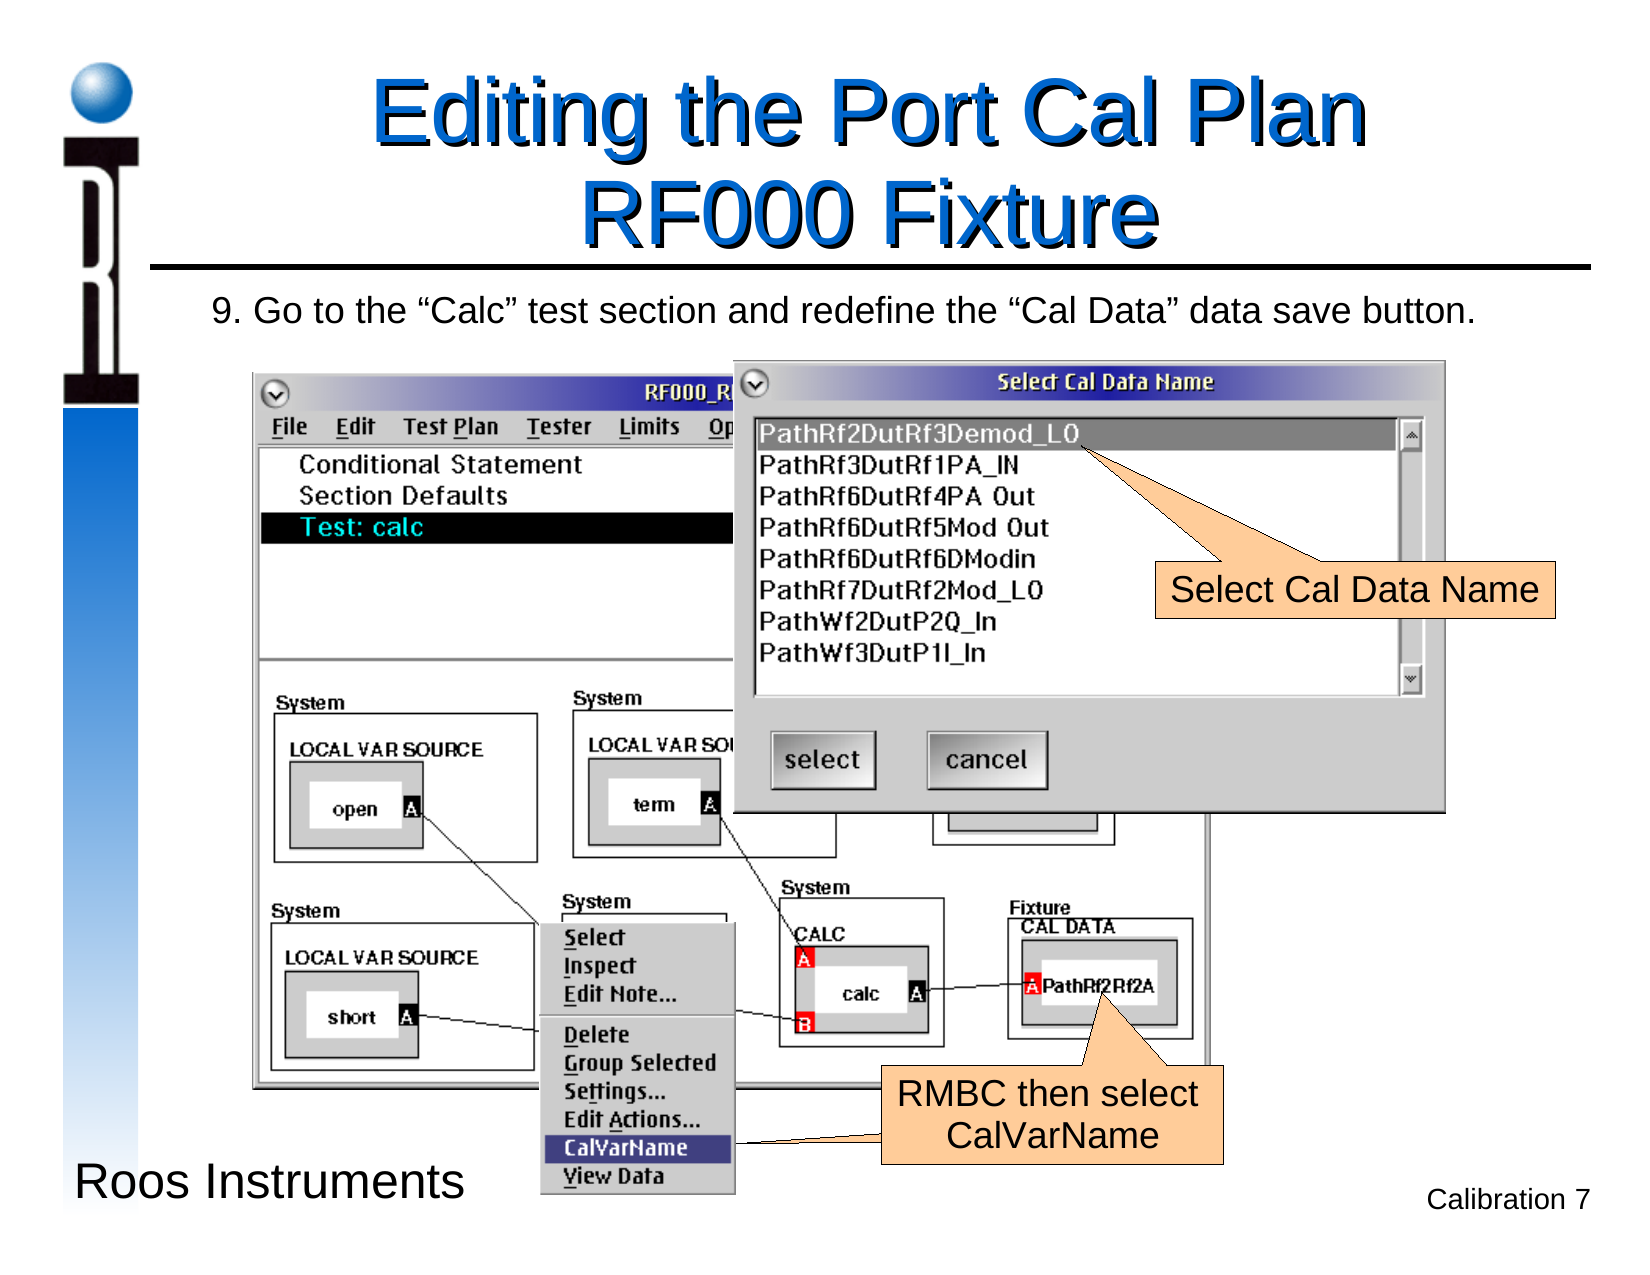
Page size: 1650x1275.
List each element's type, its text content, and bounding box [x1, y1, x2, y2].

text_box [736, 1133, 881, 1144]
picture [59, 59, 144, 411]
text_box Select Cal Data Name [1081, 445, 1556, 619]
picture [252, 360, 1446, 1195]
text_box RMBC then select CalVarName [881, 991, 1224, 1165]
title Editing the Port Cal Plan RF000 Fixture [147, 59, 1591, 265]
text_box 9. Go to the “Calc” test section and redefine the “Cal Data” data save button. [196, 281, 1519, 423]
